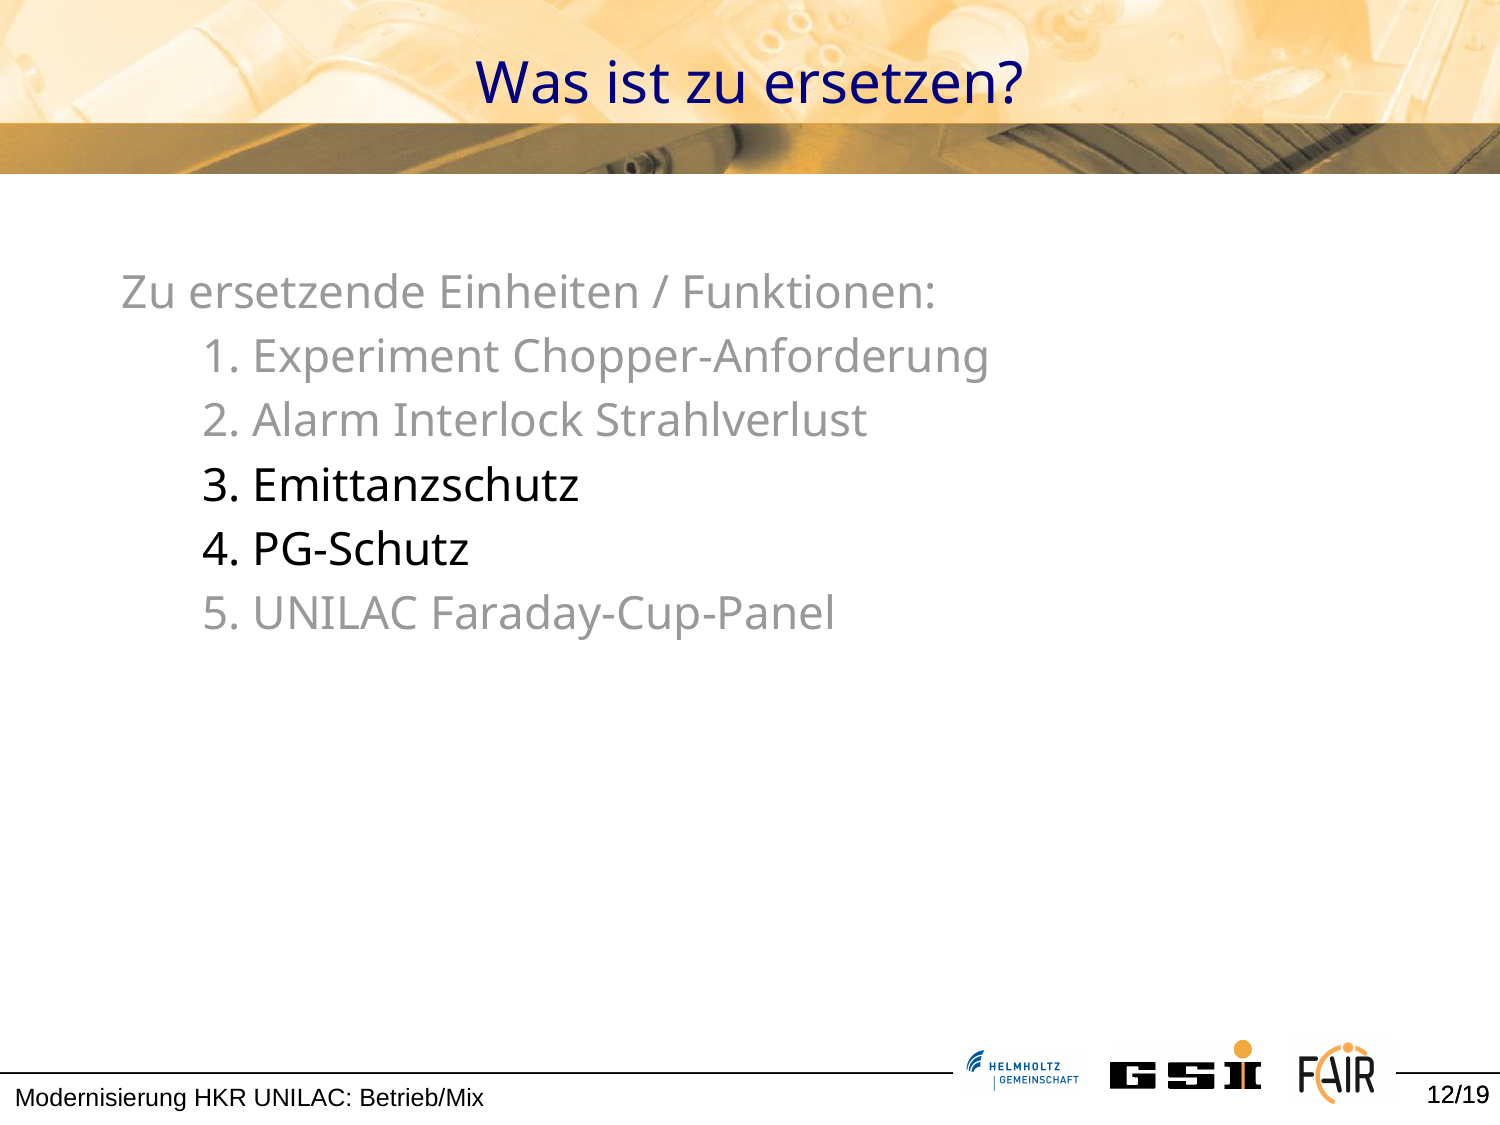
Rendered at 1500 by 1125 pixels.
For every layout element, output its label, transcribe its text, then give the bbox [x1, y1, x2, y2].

picture [0, 0, 1500, 175]
title Was ist zu ersetzen? [75, 0, 1425, 174]
picture [960, 1046, 1084, 1095]
picture [1110, 1040, 1261, 1089]
picture [1287, 1034, 1396, 1106]
list Zu ersetzende Einheiten / Funktionen: 1. Experiment Chopper-Anforderung 2. Alarm Interlock Strahlverlust 3. Emittanzschutz 4. PG-Schutz 5. UNILAC Faraday-Cup-Panel [75, 262, 1426, 1006]
